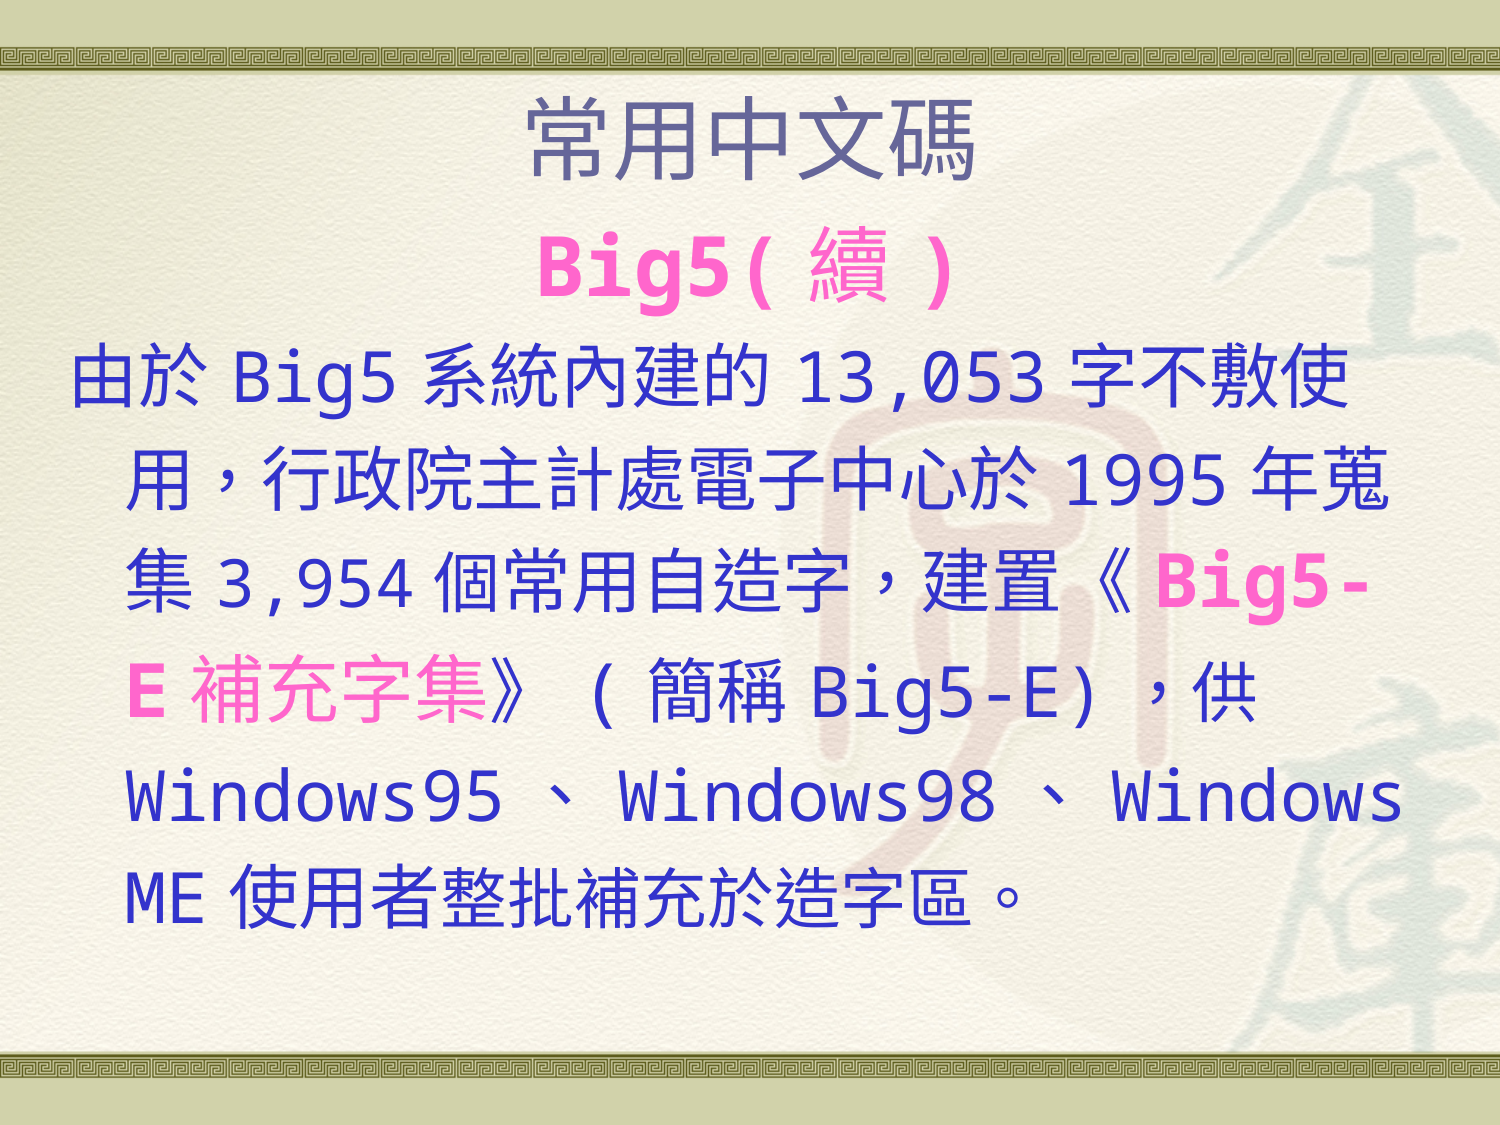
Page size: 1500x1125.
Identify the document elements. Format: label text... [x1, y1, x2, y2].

picture [0, 0, 1500, 1125]
title 常用中文碼 Big5(續) [112, 81, 1388, 307]
list 由於Big5系統內建的13,053字不敷使用，行政院主計處電子中心於1995年蒐集3,954個常用自造字，建置《Big5-E補充字集》(簡稱Big5-E)，供Windows95、Windows98、WindowsME使用者整批補充於造字區。 [53, 312, 1435, 988]
